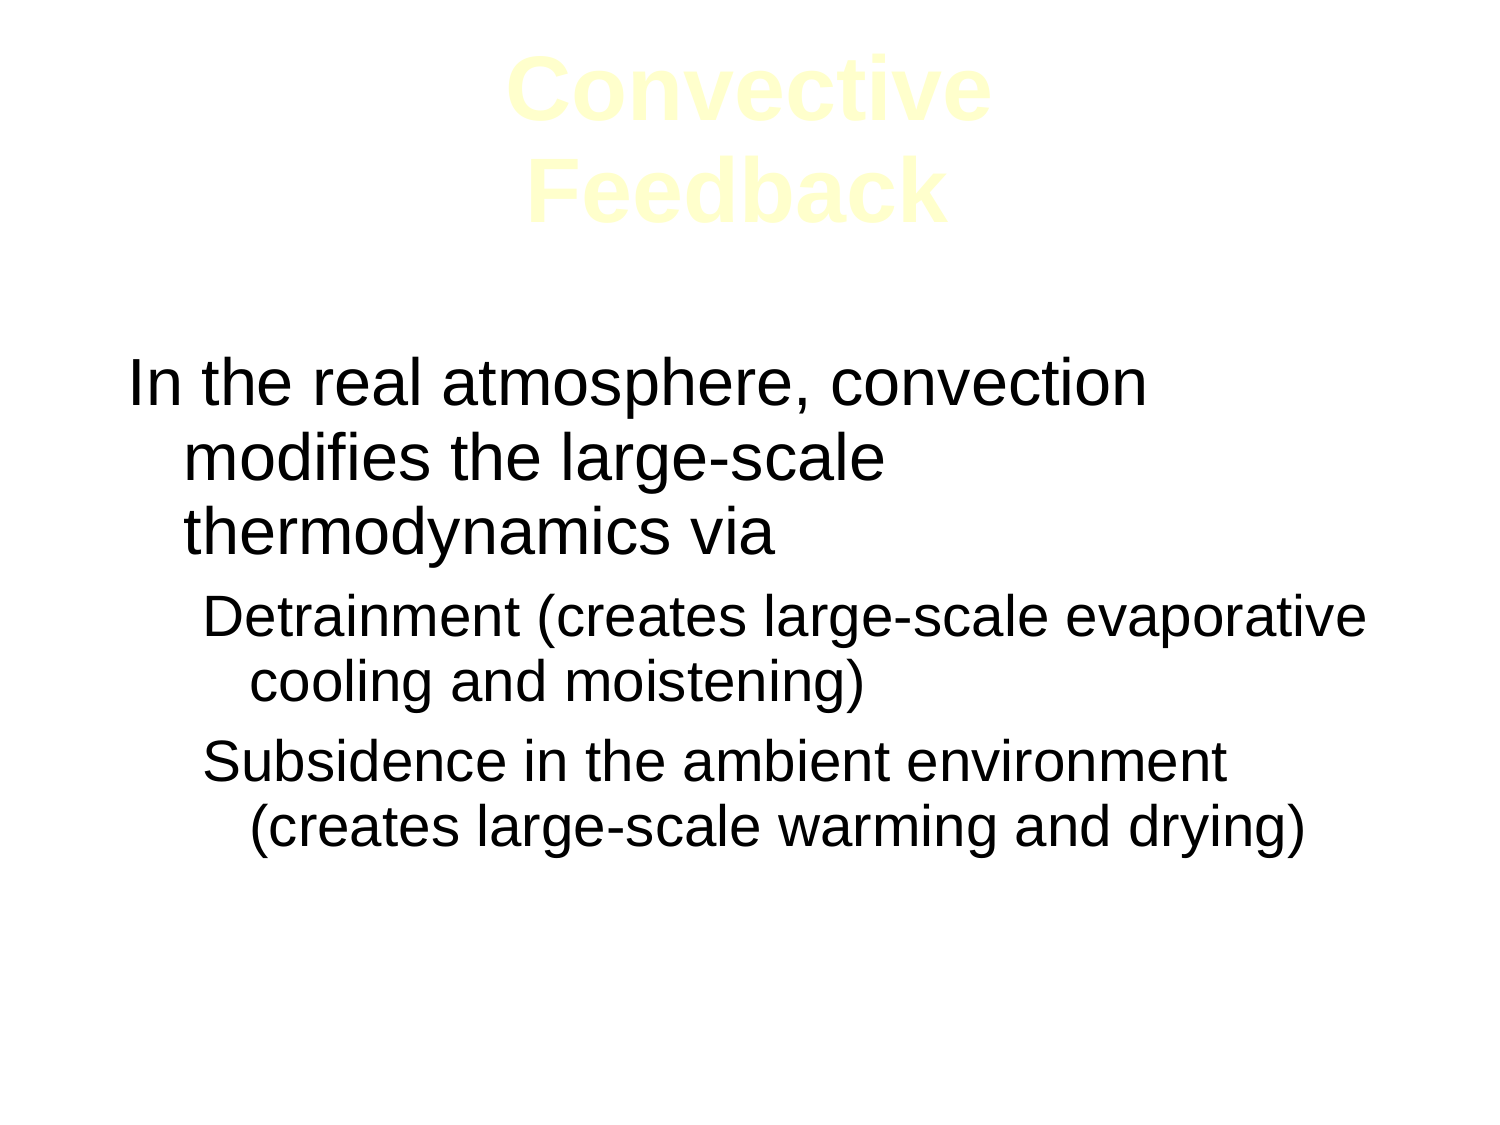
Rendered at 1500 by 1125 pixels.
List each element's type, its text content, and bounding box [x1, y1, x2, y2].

title Convective Feedback [112, 14, 1388, 250]
list In the real atmosphere, convection modifies the large-scale thermodynamics via Detrainment (creates large-scale evaporative cooling and moistening) Subsidence in the ambient environment (creates large-scale warming and drying) [112, 337, 1388, 1013]
